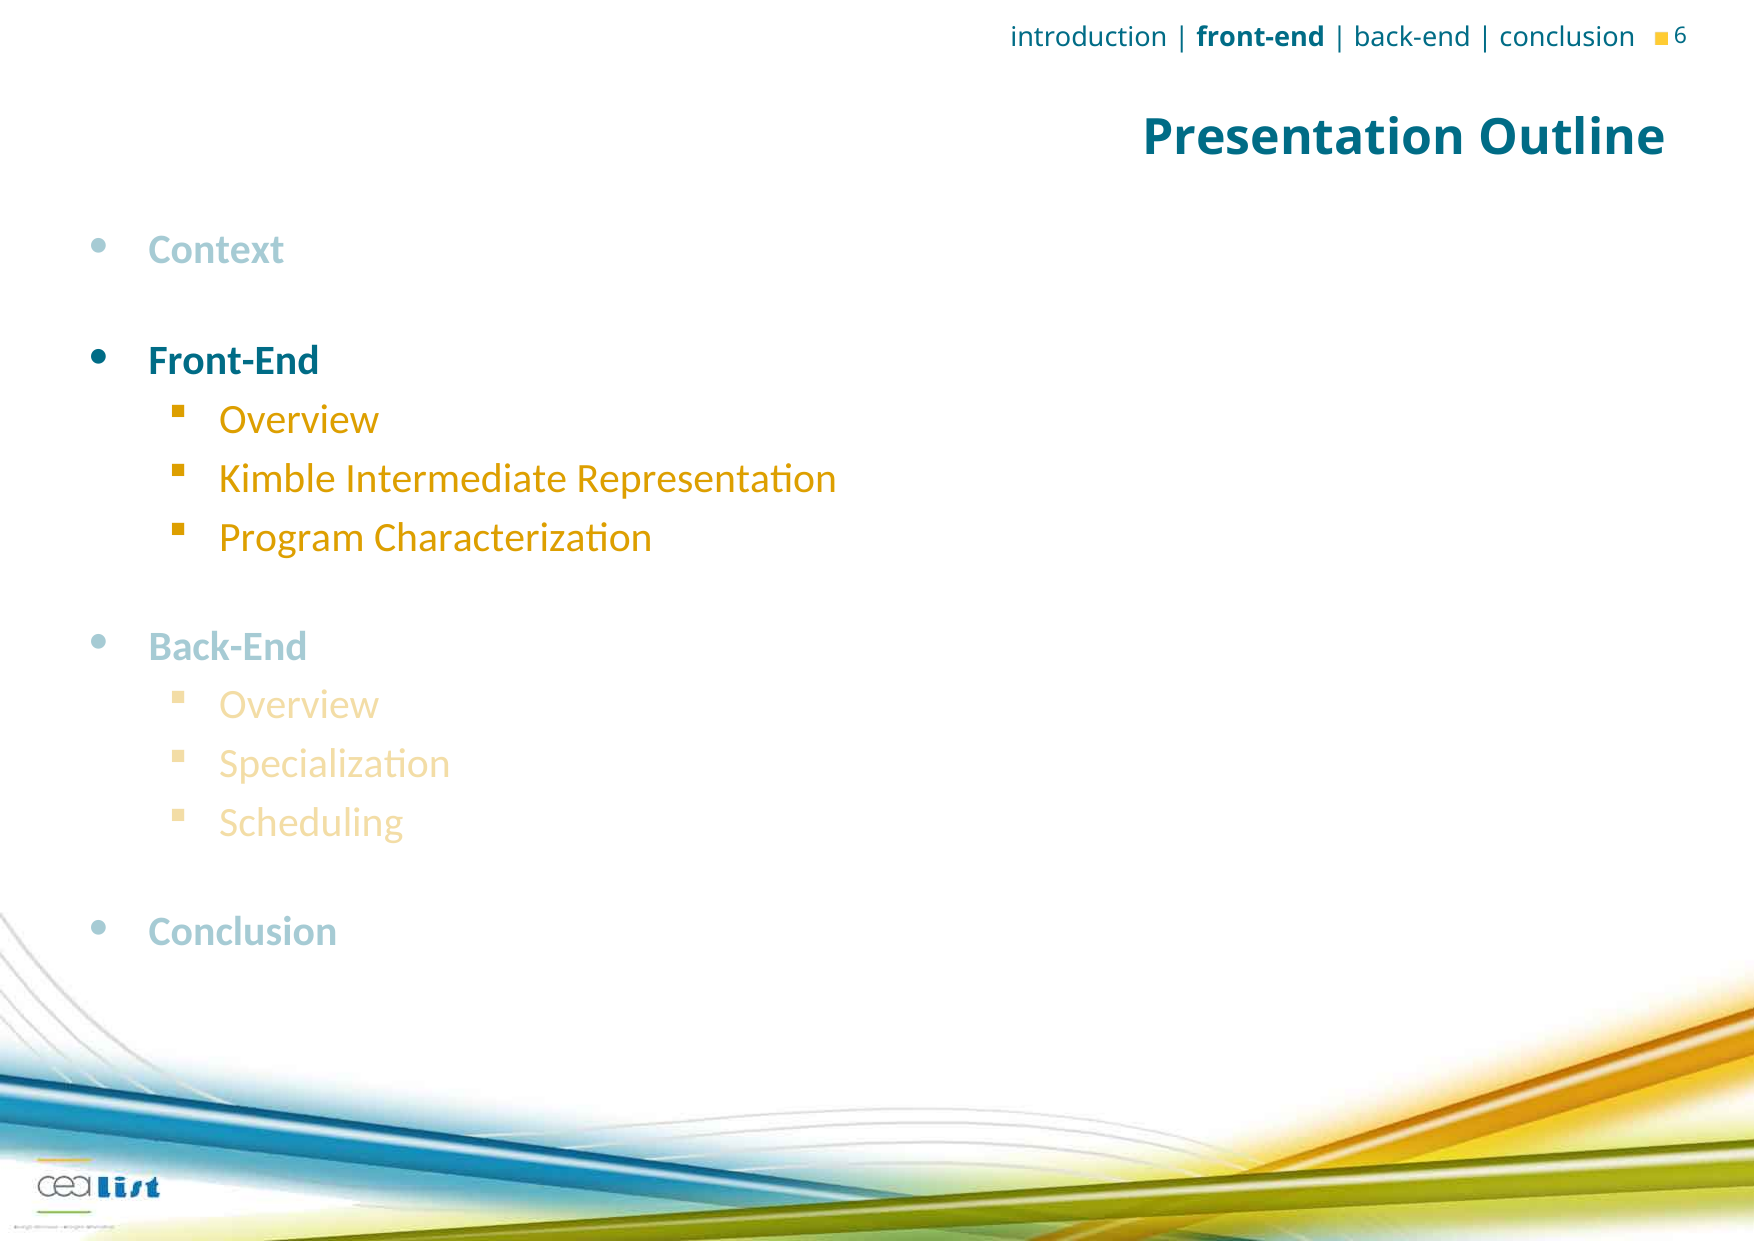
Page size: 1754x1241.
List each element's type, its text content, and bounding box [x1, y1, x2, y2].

picture [0, 0, 1754, 1241]
title introduction | front-end | back-end | conclusion [416, 11, 1652, 61]
text_box <number> [1652, 12, 1704, 60]
list Context Front-End Overview Kimble Intermediate Representation Program Characterization Back-End Overview Specialization Scheduling Conclusion [72, 214, 1682, 1026]
text_box [75, 600, 601, 976]
title Presentation Outline [72, 86, 1682, 183]
text_box [37, 150, 563, 301]
